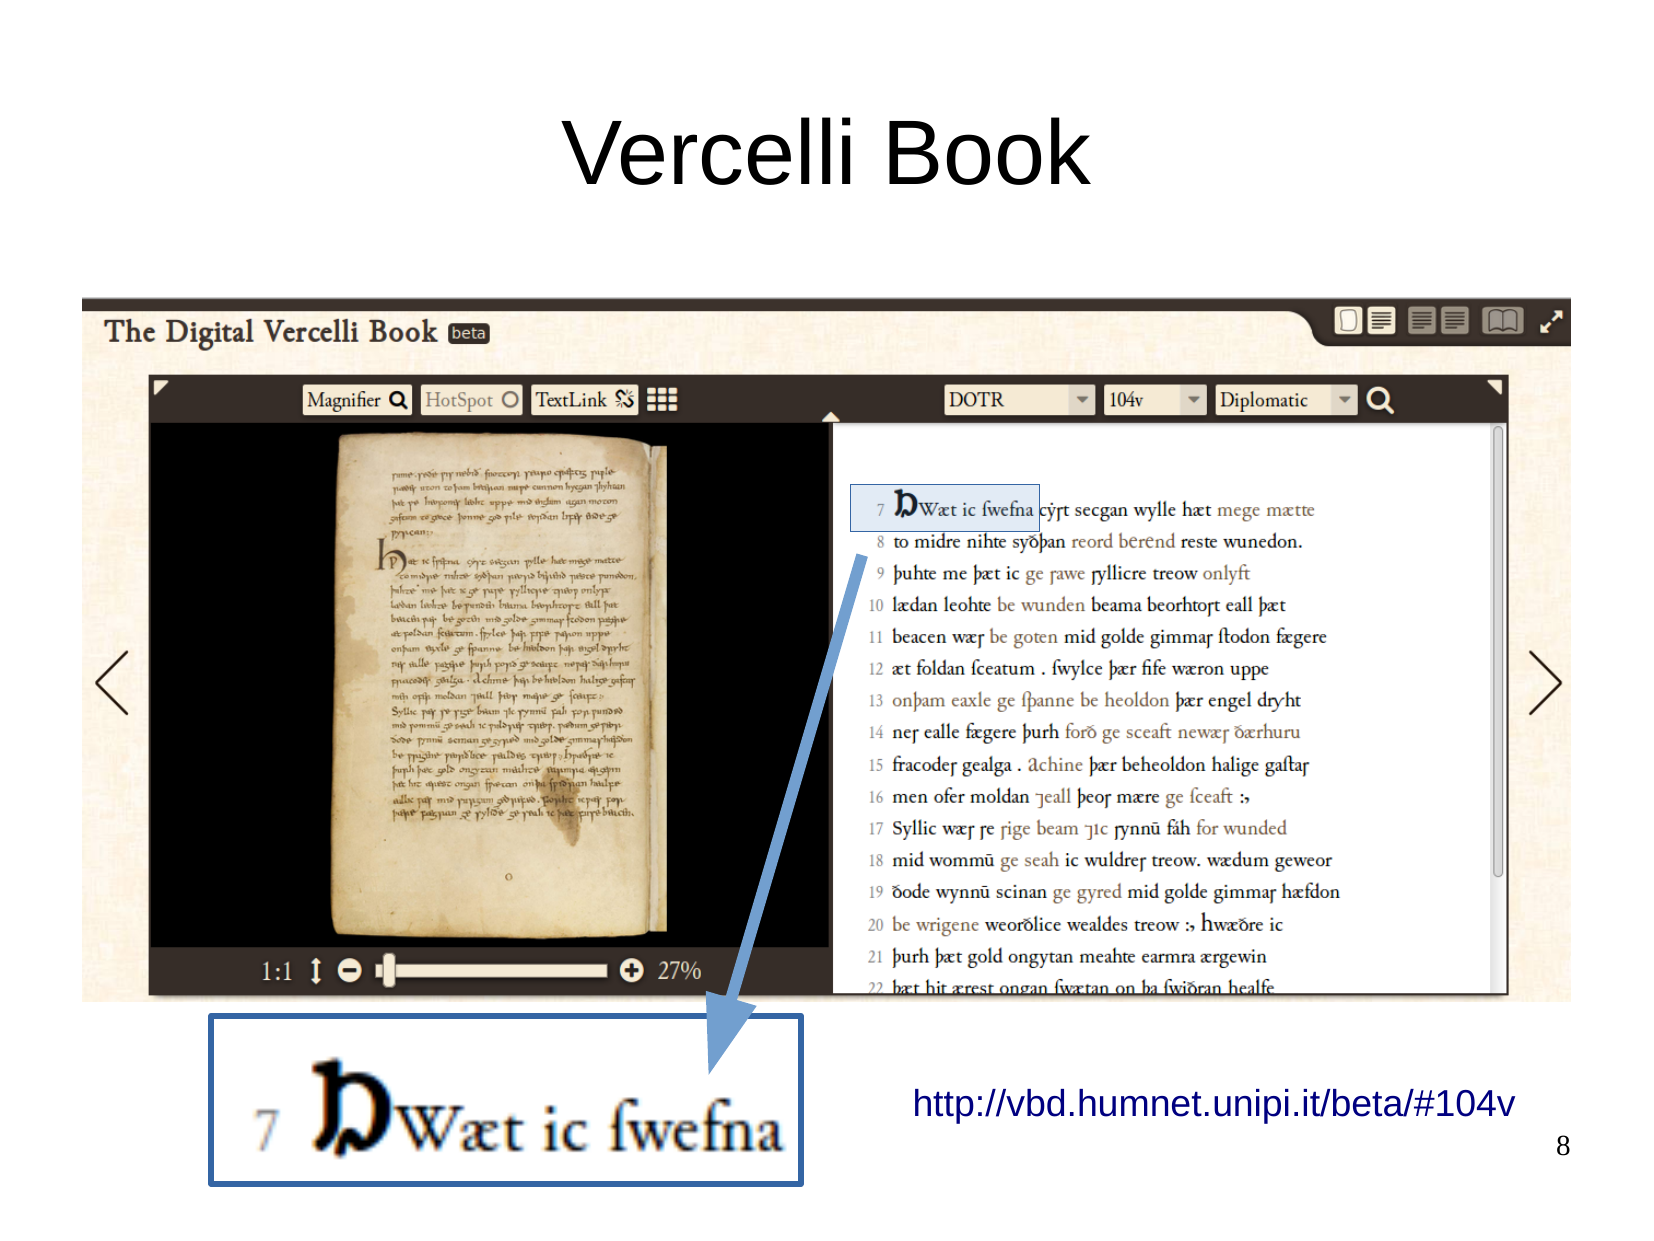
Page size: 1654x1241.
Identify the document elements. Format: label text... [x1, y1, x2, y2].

picture [214, 1018, 798, 1182]
picture [82, 297, 1571, 1002]
text_box http://vbd.humnet.unipi.it/beta/#104v [897, 1074, 1548, 1150]
text_box [850, 484, 1040, 532]
title Vercelli Book [82, 49, 1571, 257]
